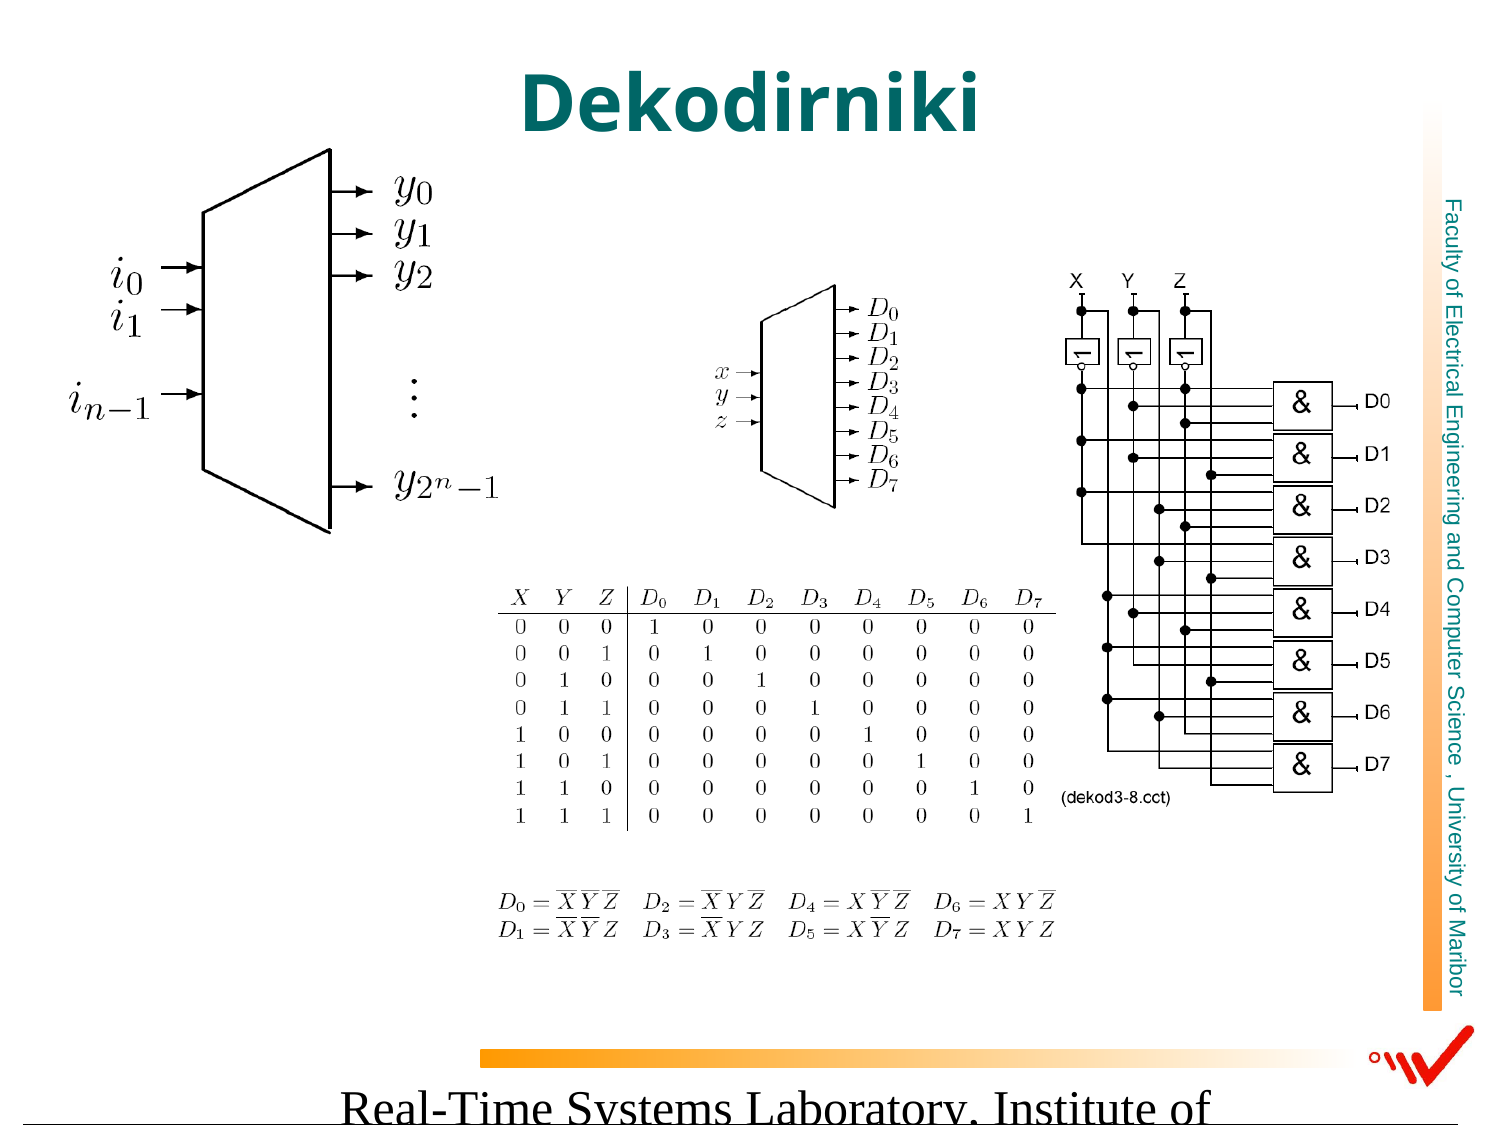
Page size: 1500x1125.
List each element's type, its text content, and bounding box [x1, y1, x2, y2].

title Dekodirniki [75, 45, 1426, 233]
picture [61, 114, 1397, 948]
